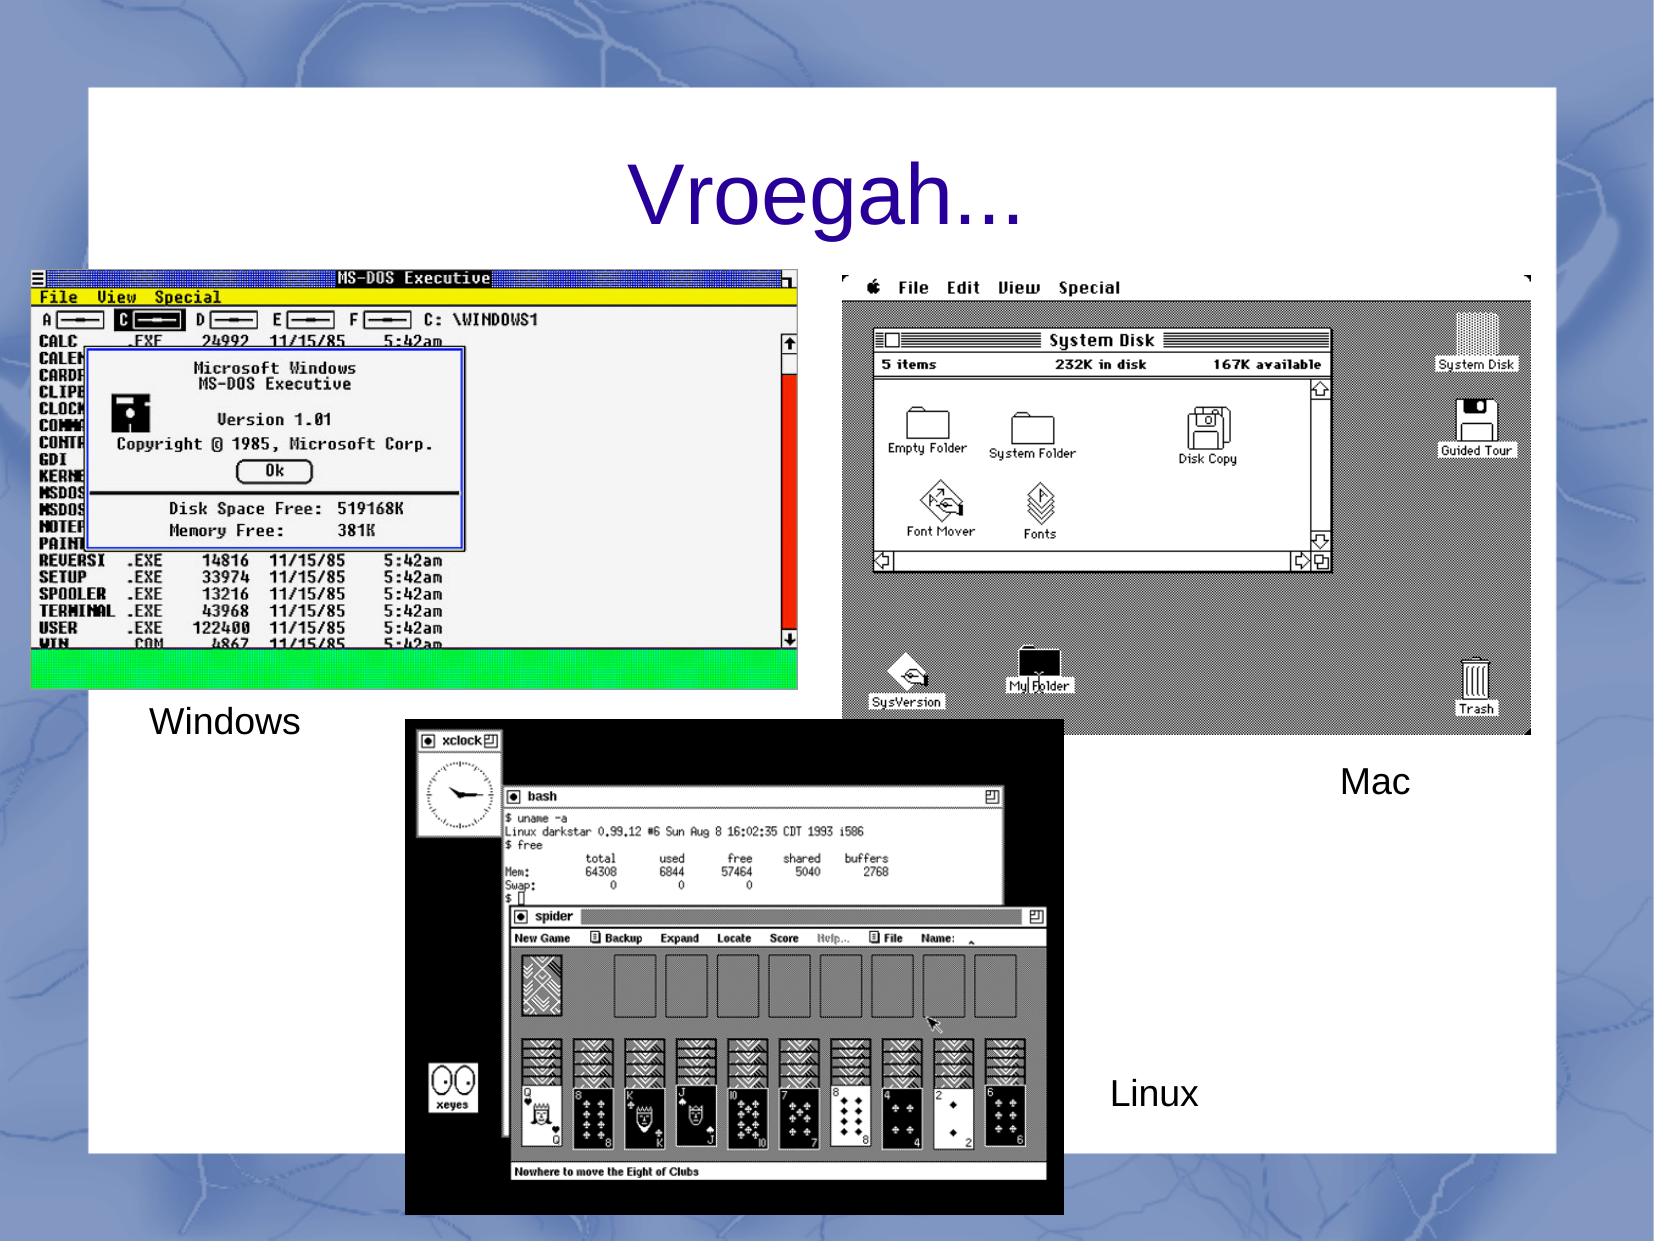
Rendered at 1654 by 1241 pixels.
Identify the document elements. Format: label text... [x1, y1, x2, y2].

title Vroegah... [118, 90, 1536, 298]
text_box Windows [134, 693, 316, 751]
picture [0, 0, 1654, 1241]
text_box Linux [1095, 1065, 1214, 1122]
text_box Mac [1325, 753, 1426, 811]
